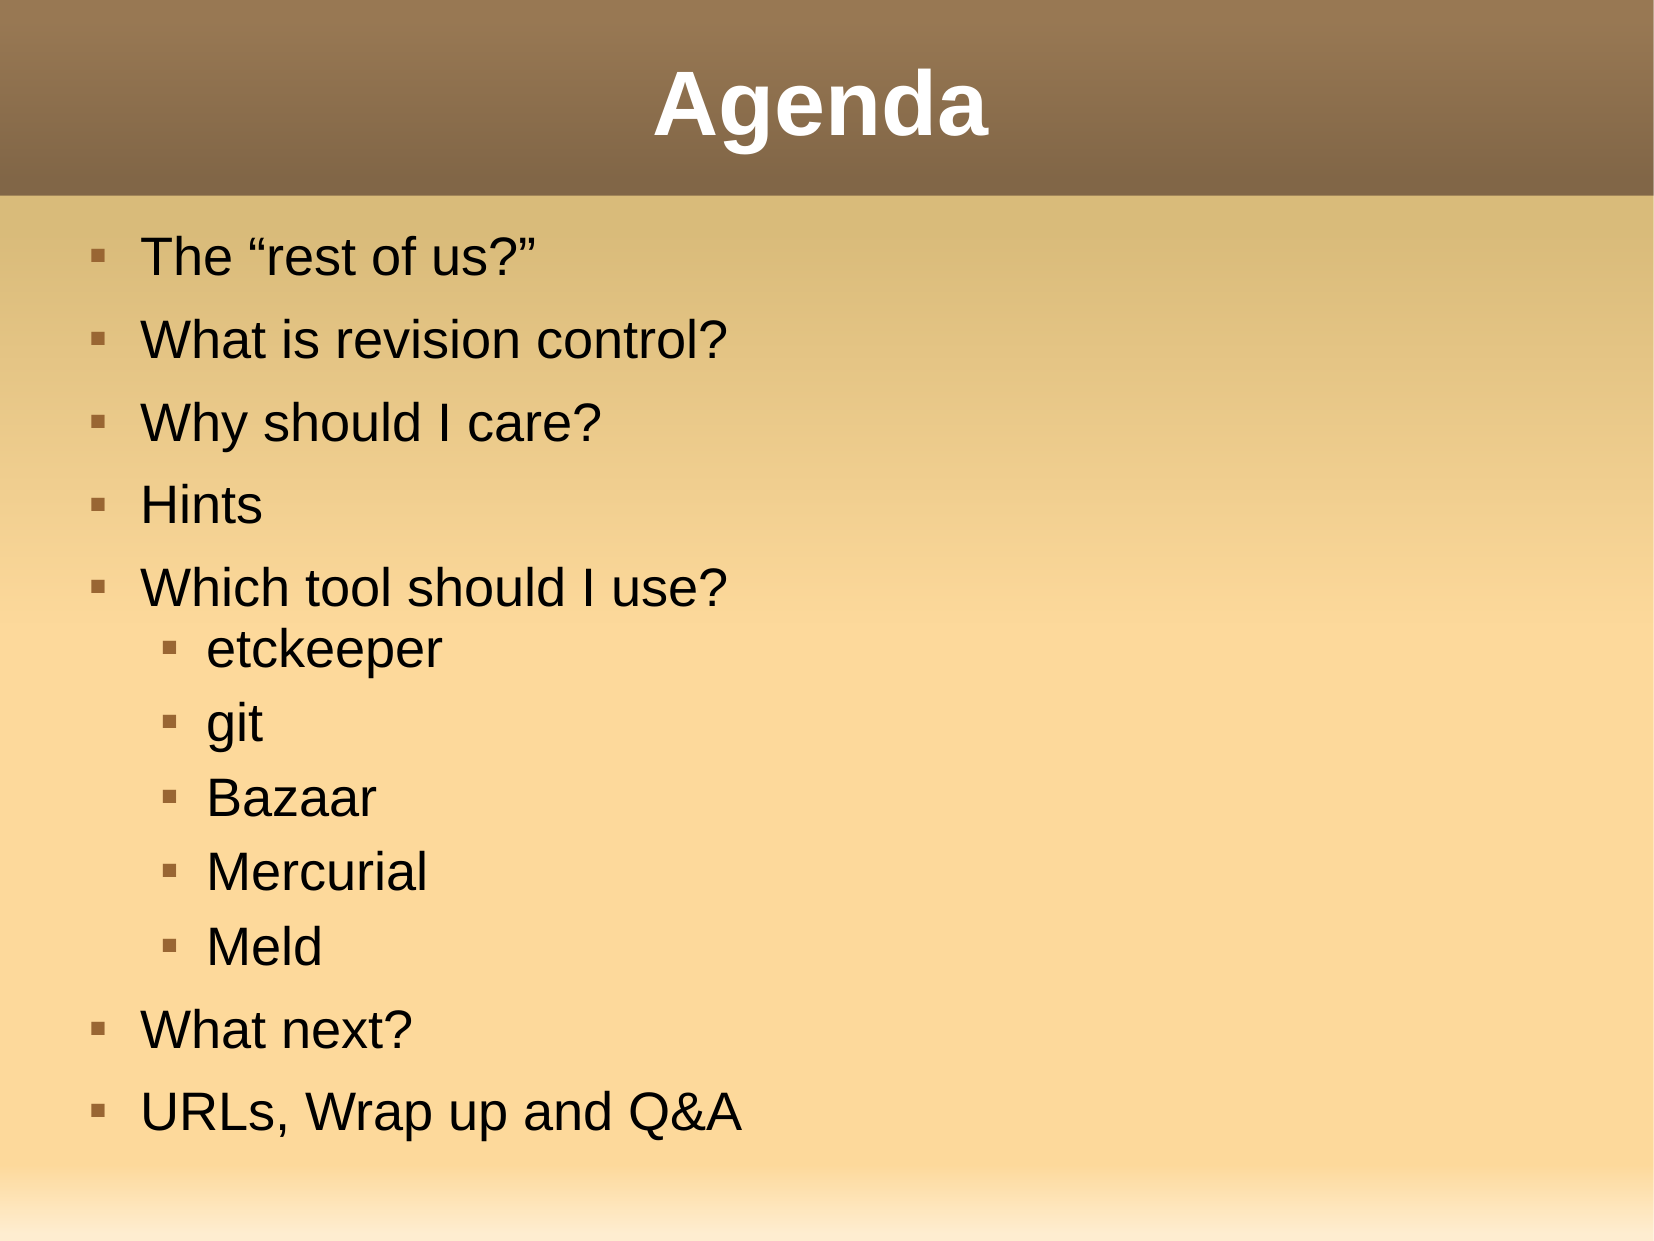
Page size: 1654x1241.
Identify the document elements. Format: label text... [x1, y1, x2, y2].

picture [0, 0, 1654, 1241]
list The “rest of us?” What is revision control? Why should I care? Hints Which tool should I use? etckeeper git Bazaar Mercurial Meld What next? URLs, Wrap up and Q&A [74, 226, 1564, 1143]
title Agenda [76, 0, 1565, 208]
